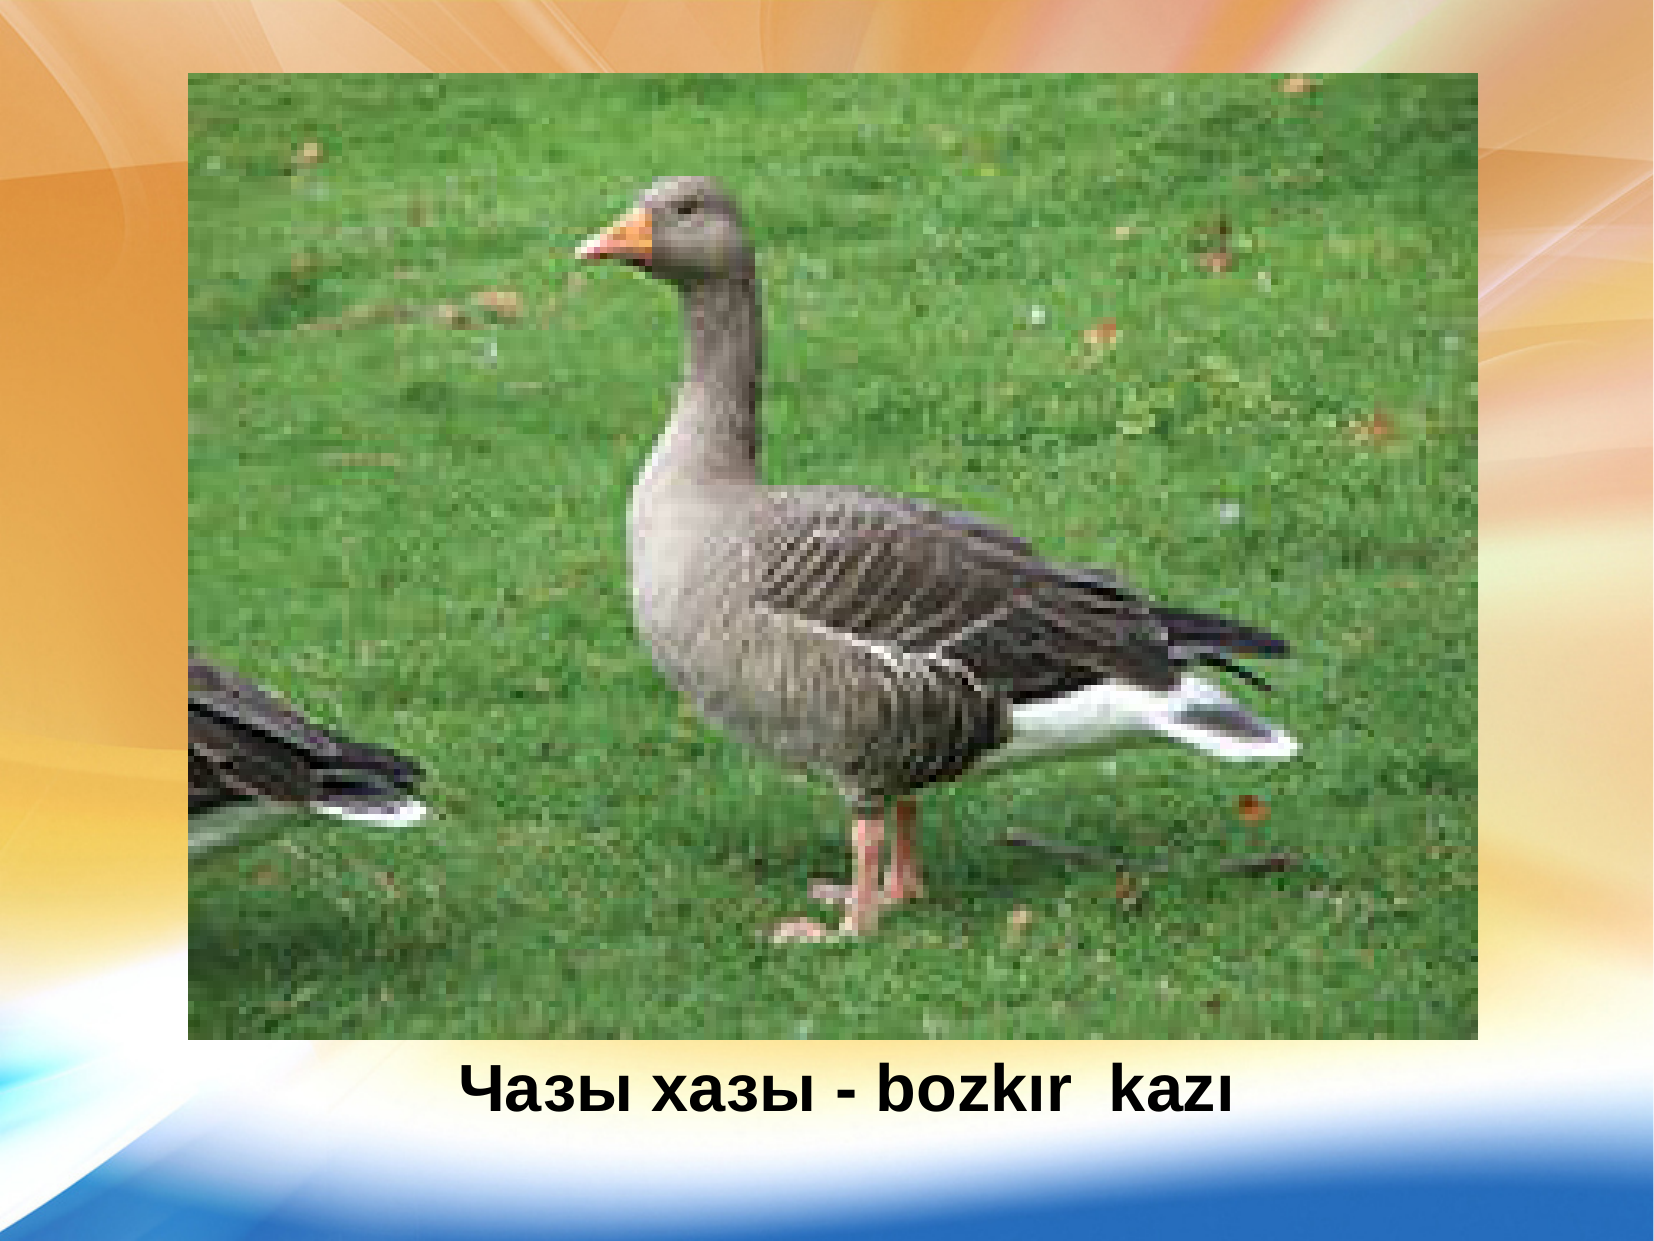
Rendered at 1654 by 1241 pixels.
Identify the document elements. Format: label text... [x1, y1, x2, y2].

picture [0, 0, 1654, 1241]
list Чазы хазы - bozkır kazı [357, 1041, 1337, 1161]
